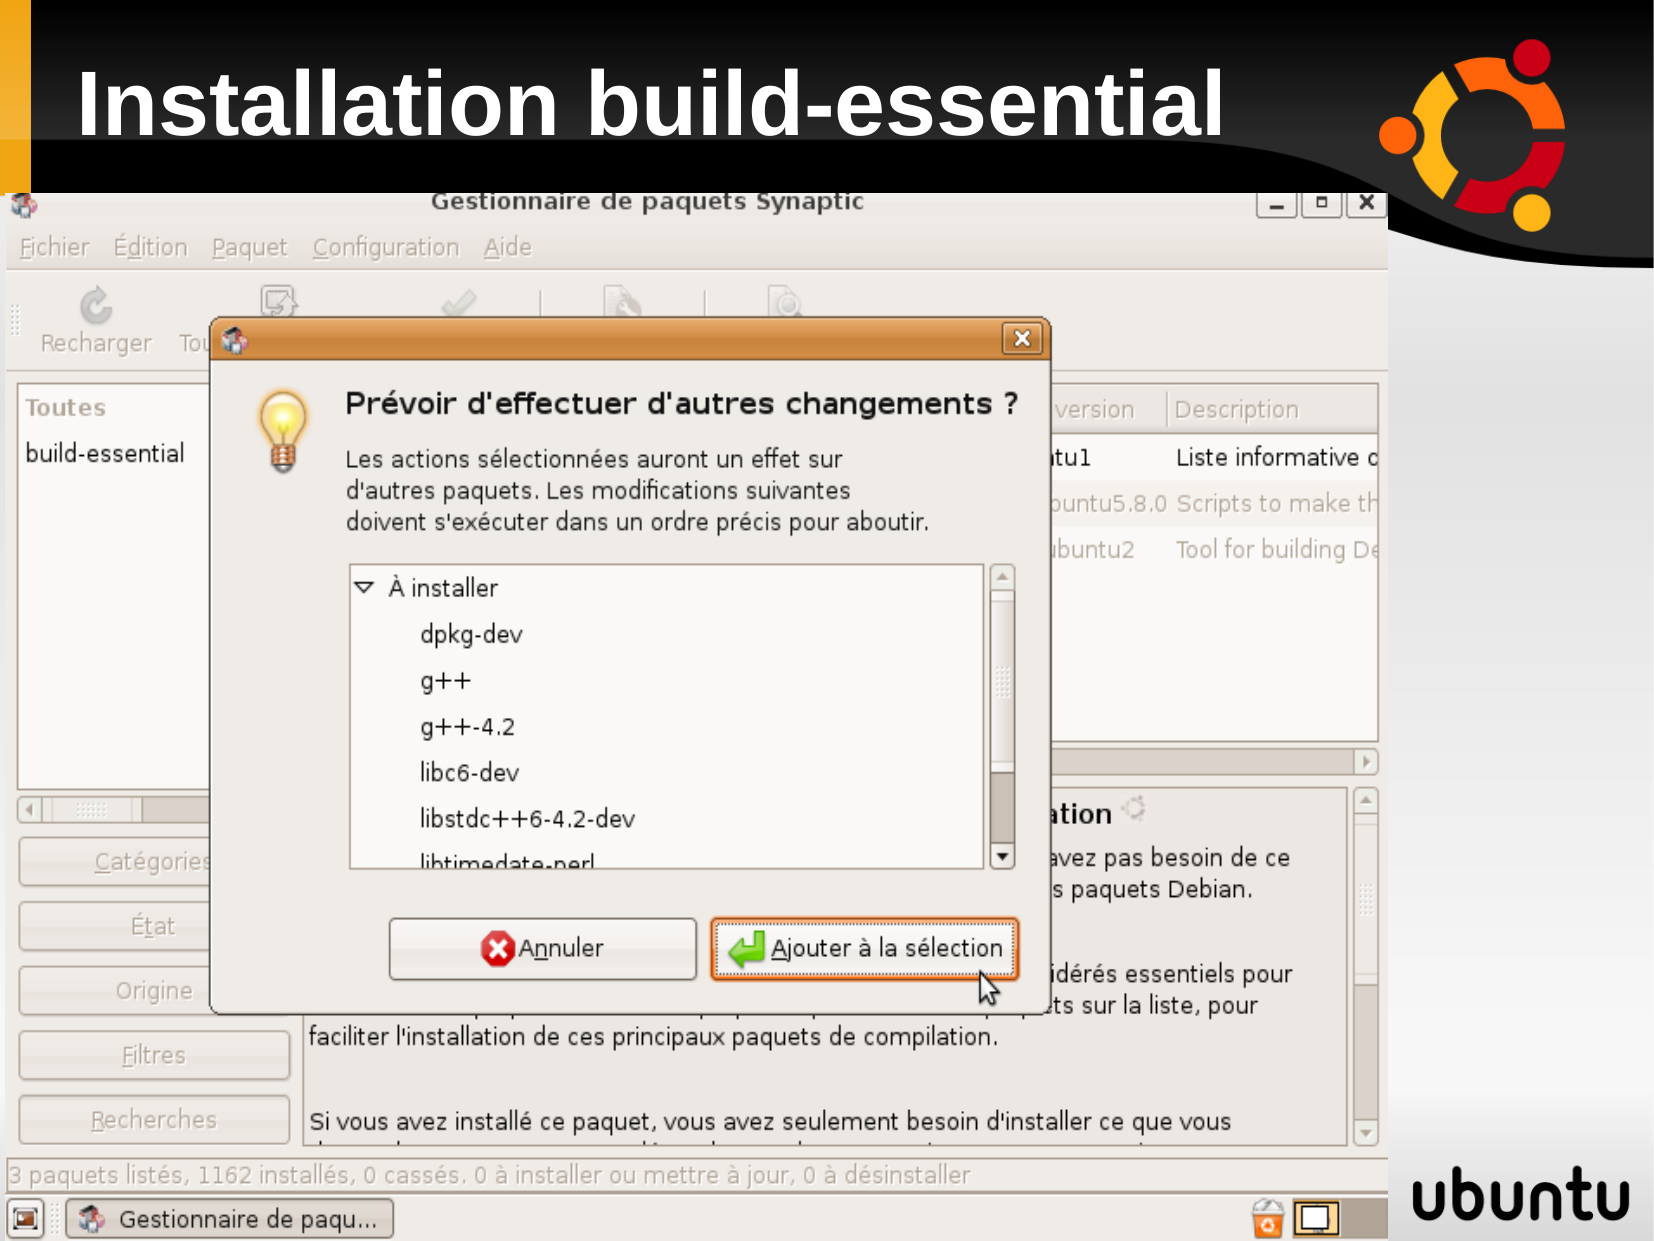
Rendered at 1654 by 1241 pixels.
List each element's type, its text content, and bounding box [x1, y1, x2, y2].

picture [0, 0, 1654, 1241]
title Installation build-essential [76, 0, 1566, 208]
